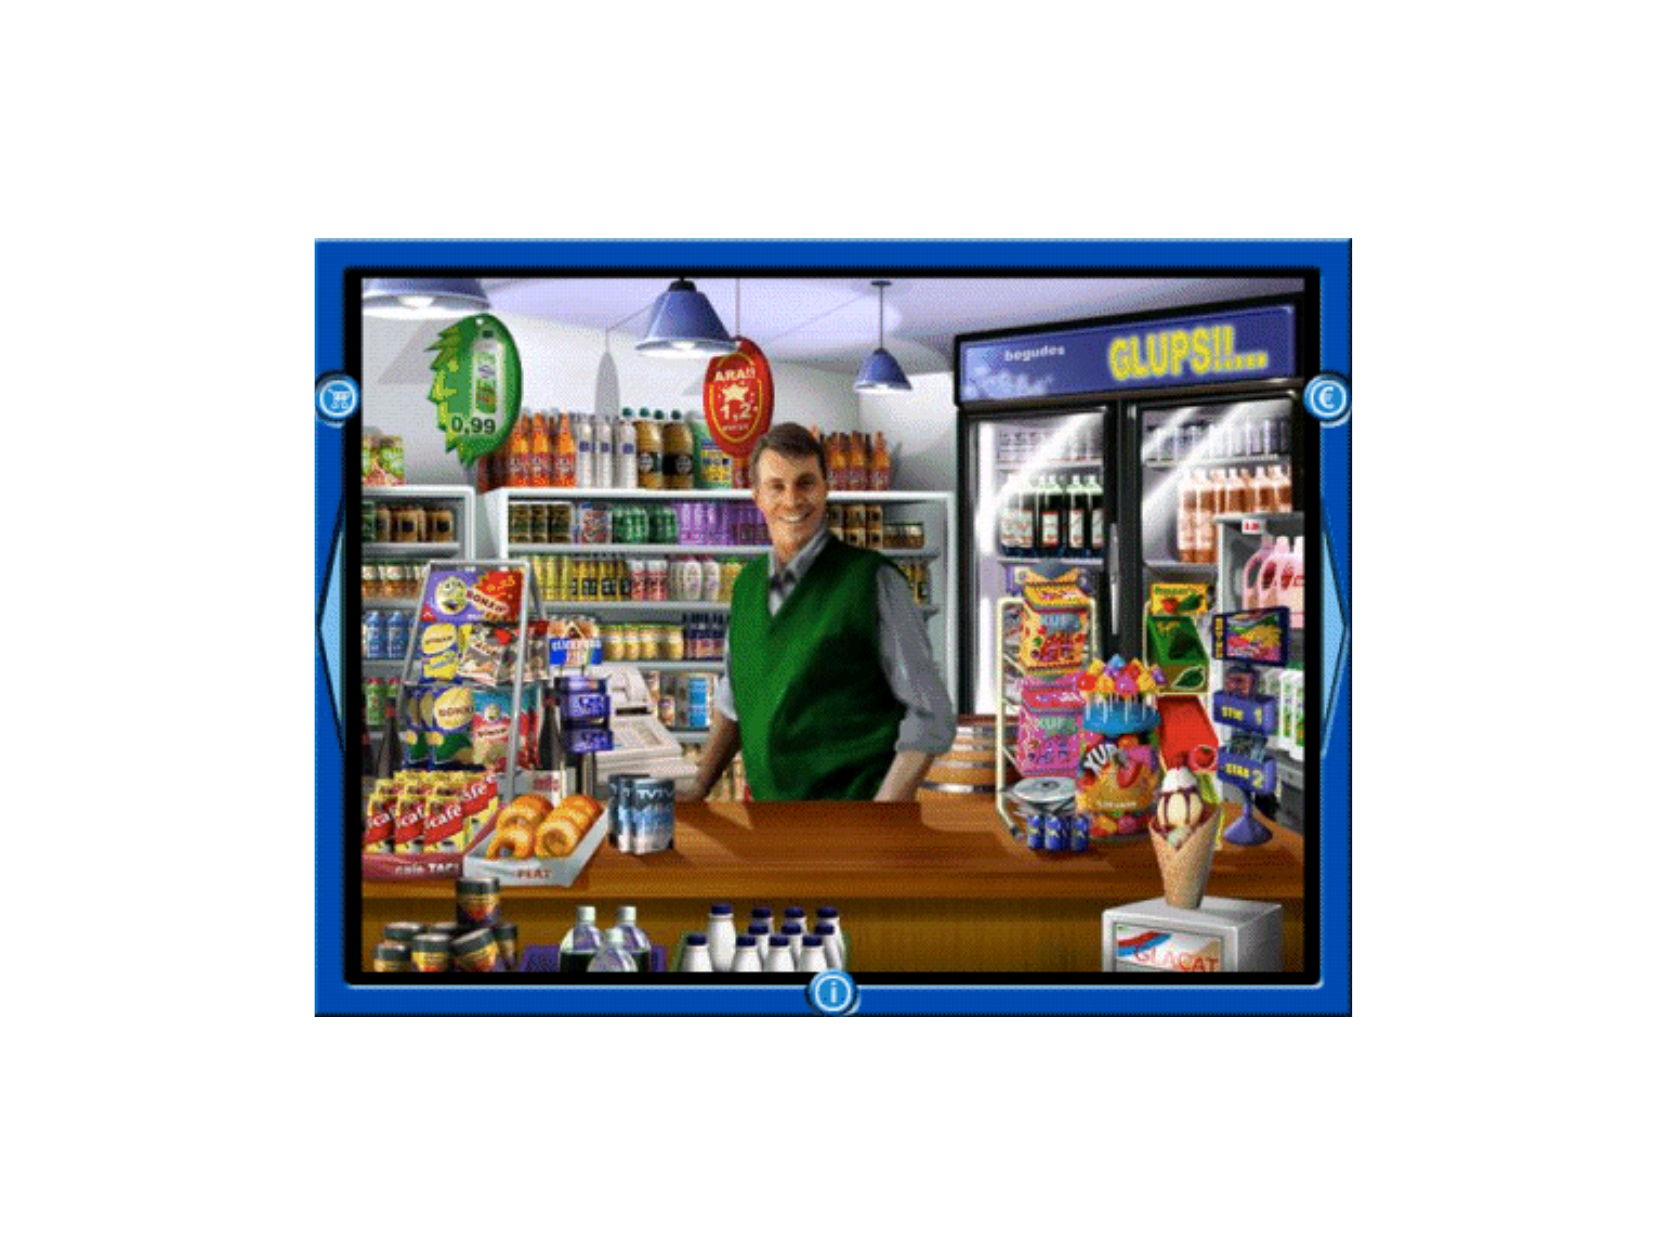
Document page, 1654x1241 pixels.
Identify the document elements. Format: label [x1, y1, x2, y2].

picture [314, 238, 1353, 1017]
